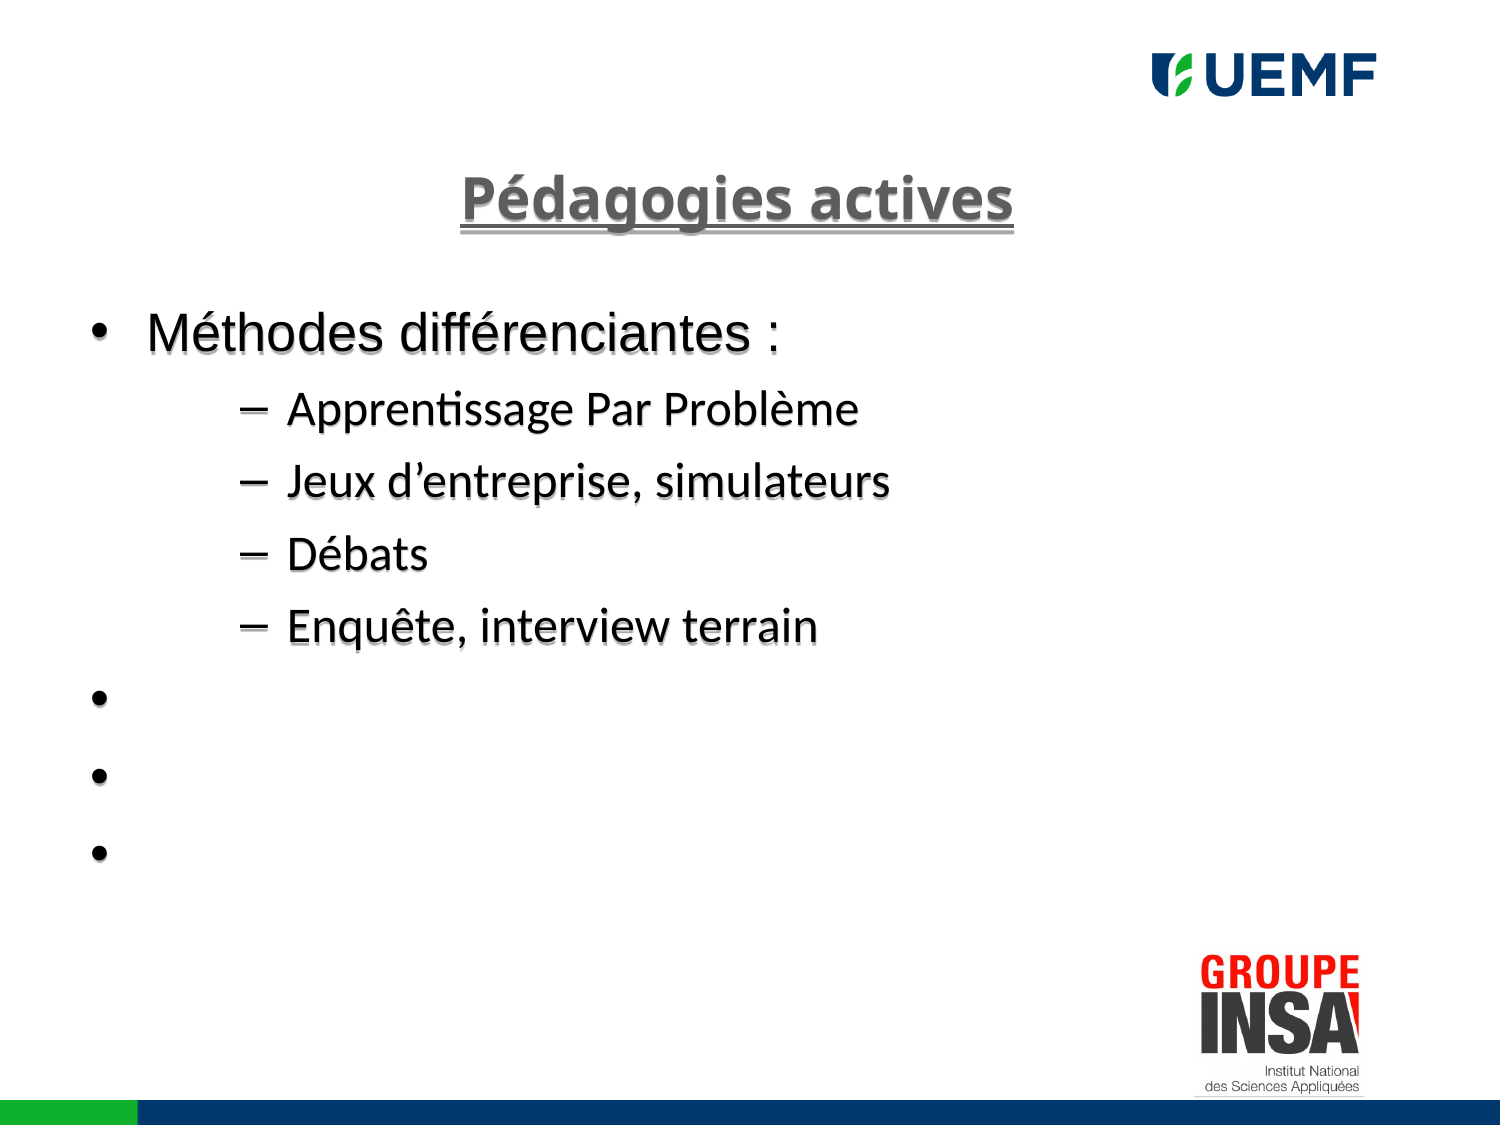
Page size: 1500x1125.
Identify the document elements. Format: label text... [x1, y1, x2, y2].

list Méthodes différenciantes : Apprentissage Par Problème Jeux d’entreprise, simulateurs Débats Enquête, interview terrain [75, 290, 1426, 1033]
title Pédagogies actives [62, 102, 1413, 291]
